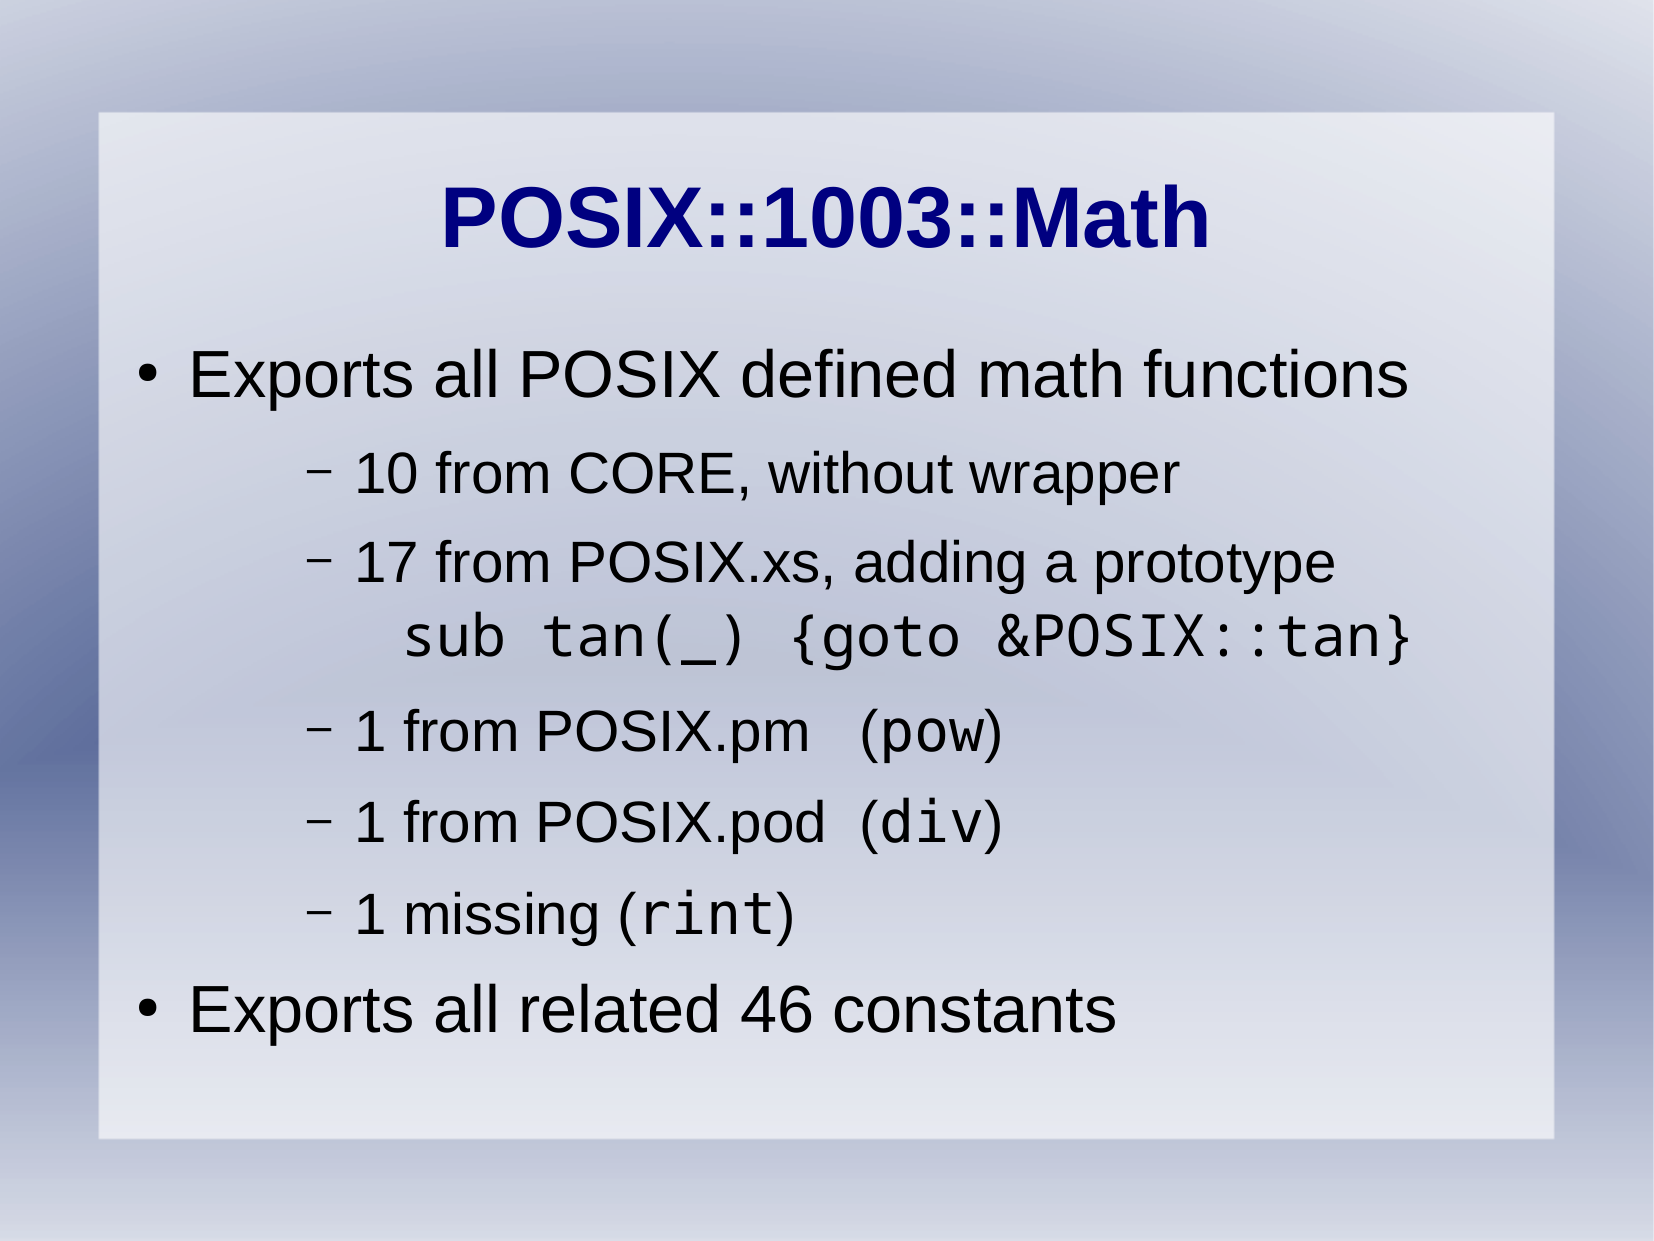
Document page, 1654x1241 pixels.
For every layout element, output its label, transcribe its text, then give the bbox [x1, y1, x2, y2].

title POSIX::1003::Math [118, 114, 1536, 322]
picture [0, 0, 1654, 1241]
list Exports all POSIX defined math functions 10 from CORE, without wrapper 17 from POSIX.xs, adding a prototype sub tan(_) {goto &POSIX::tan} 1 from POSIX.pm (pow) 1 from POSIX.pod (div) 1 missing (rint) Exports all related 46 constants [118, 336, 1506, 1156]
